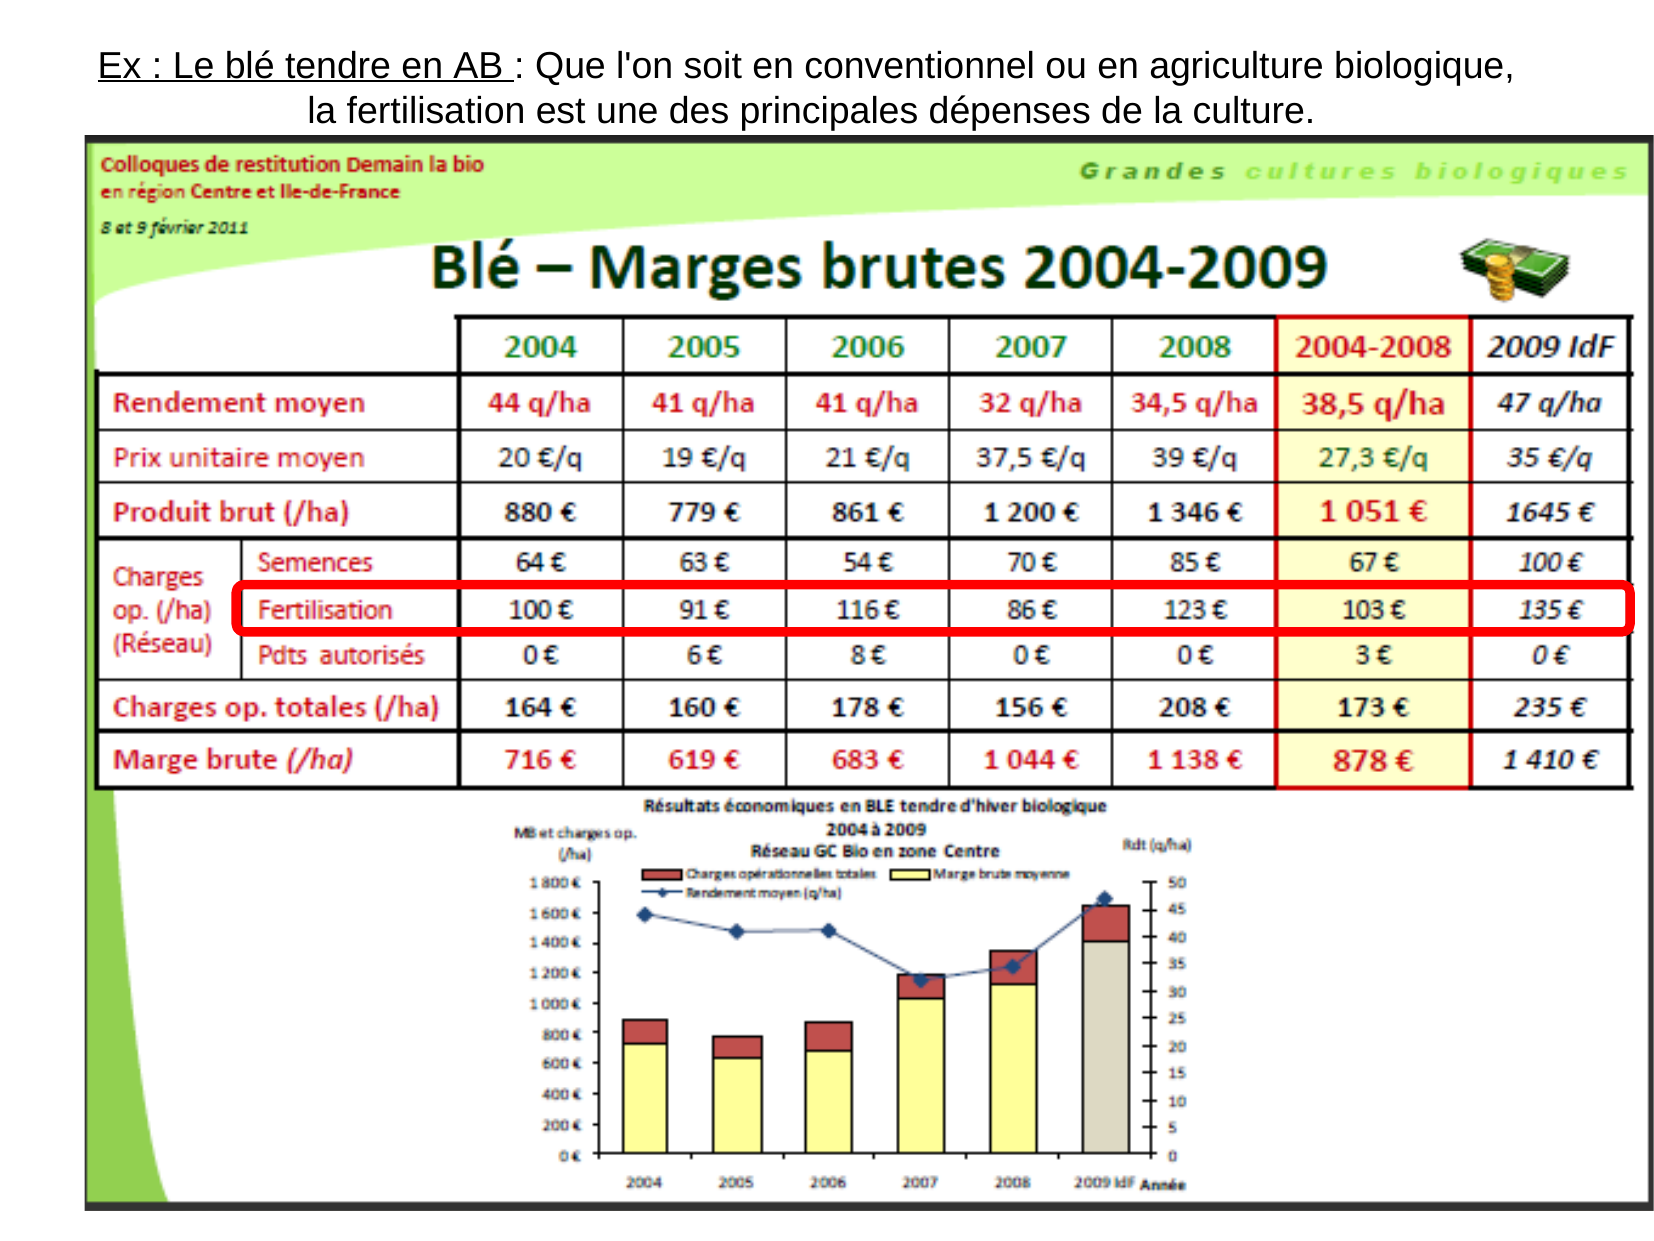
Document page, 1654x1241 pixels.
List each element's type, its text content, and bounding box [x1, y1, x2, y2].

title Ex : Le blé tendre en AB : Que l'on soit en conventionnel ou en agriculture biologique, la fertilisation est une des principales dépenses de la culture. [97, 0, 1586, 135]
picture [84, 135, 1654, 1211]
